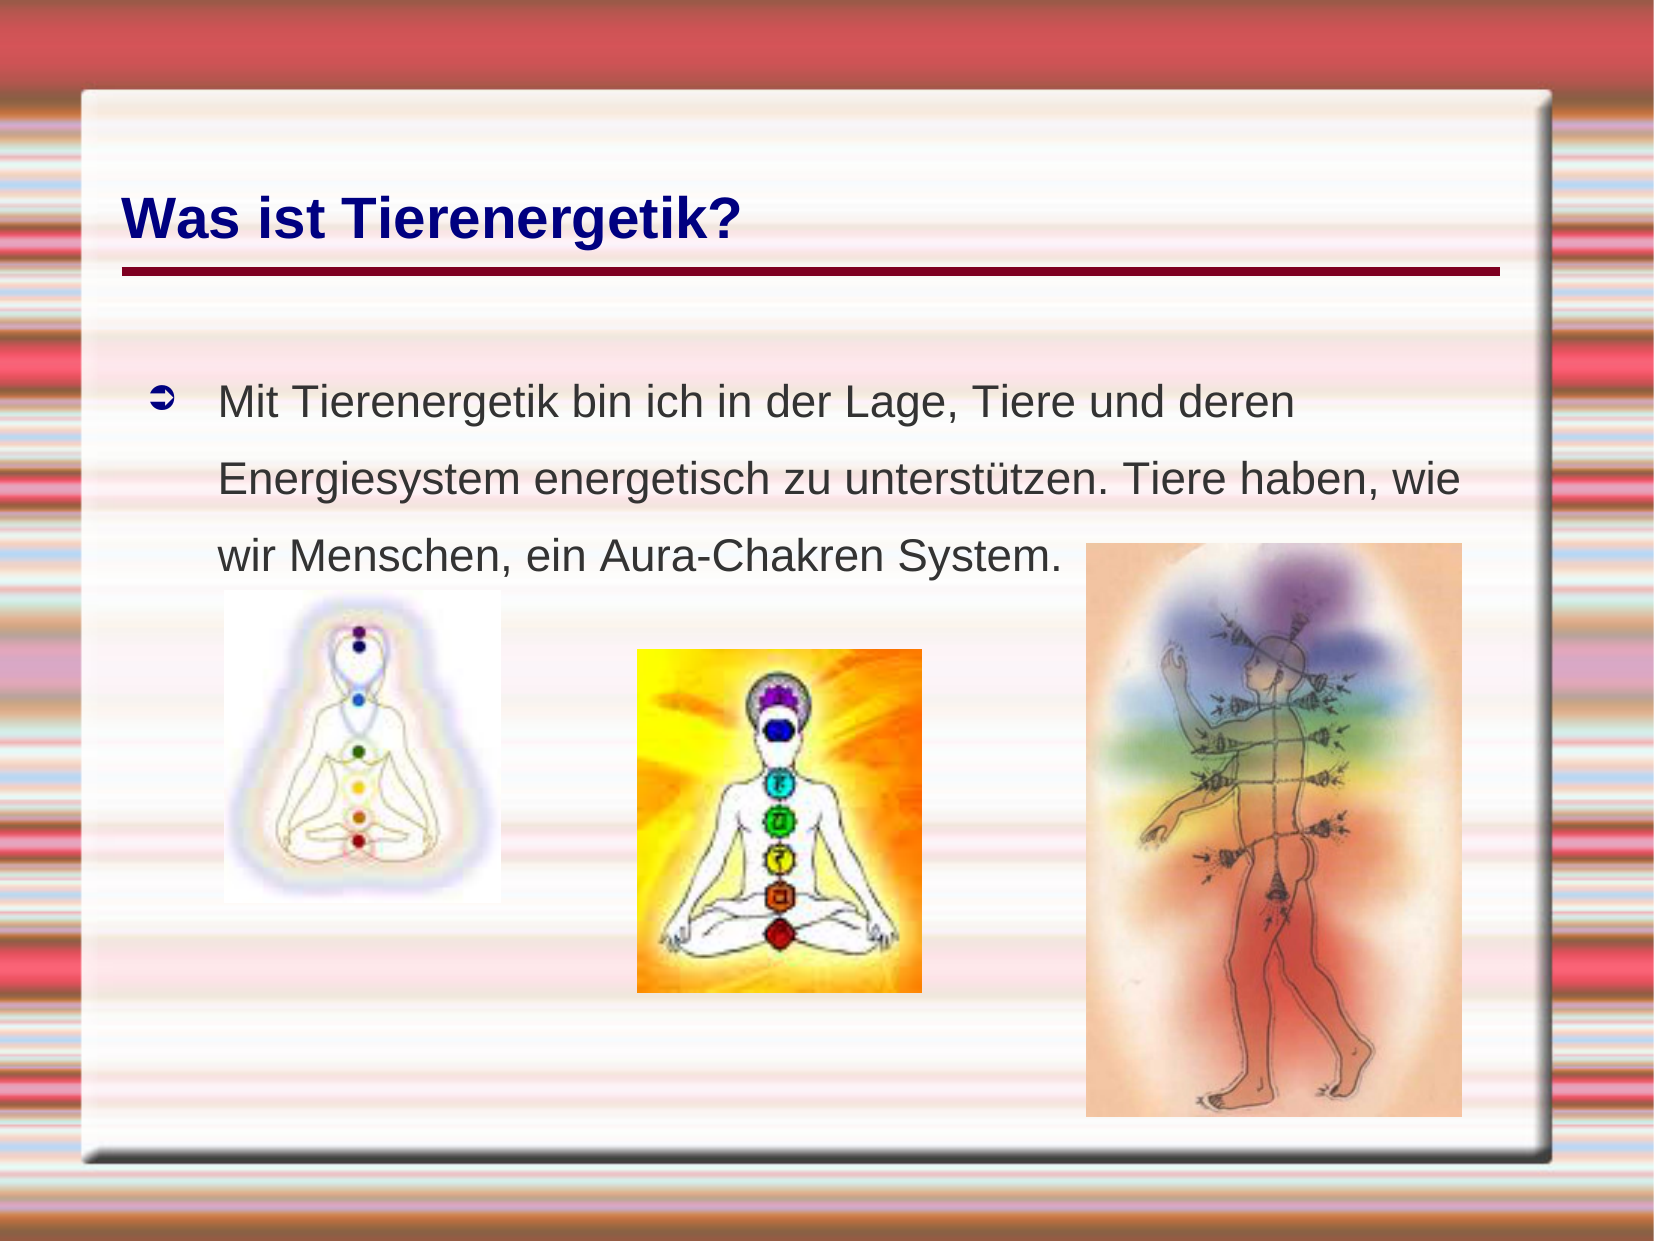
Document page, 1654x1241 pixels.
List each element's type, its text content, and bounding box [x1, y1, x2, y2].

picture [0, 0, 1654, 1241]
list Mit Tierenergetik bin ich in der Lage, Tiere und deren Energiesystem energetisch zu unterstützen. Tiere haben, wie wir Menschen, ein Aura-Chakren System. [134, 350, 1512, 708]
title Was ist Tierenergetik? [121, 114, 1534, 322]
